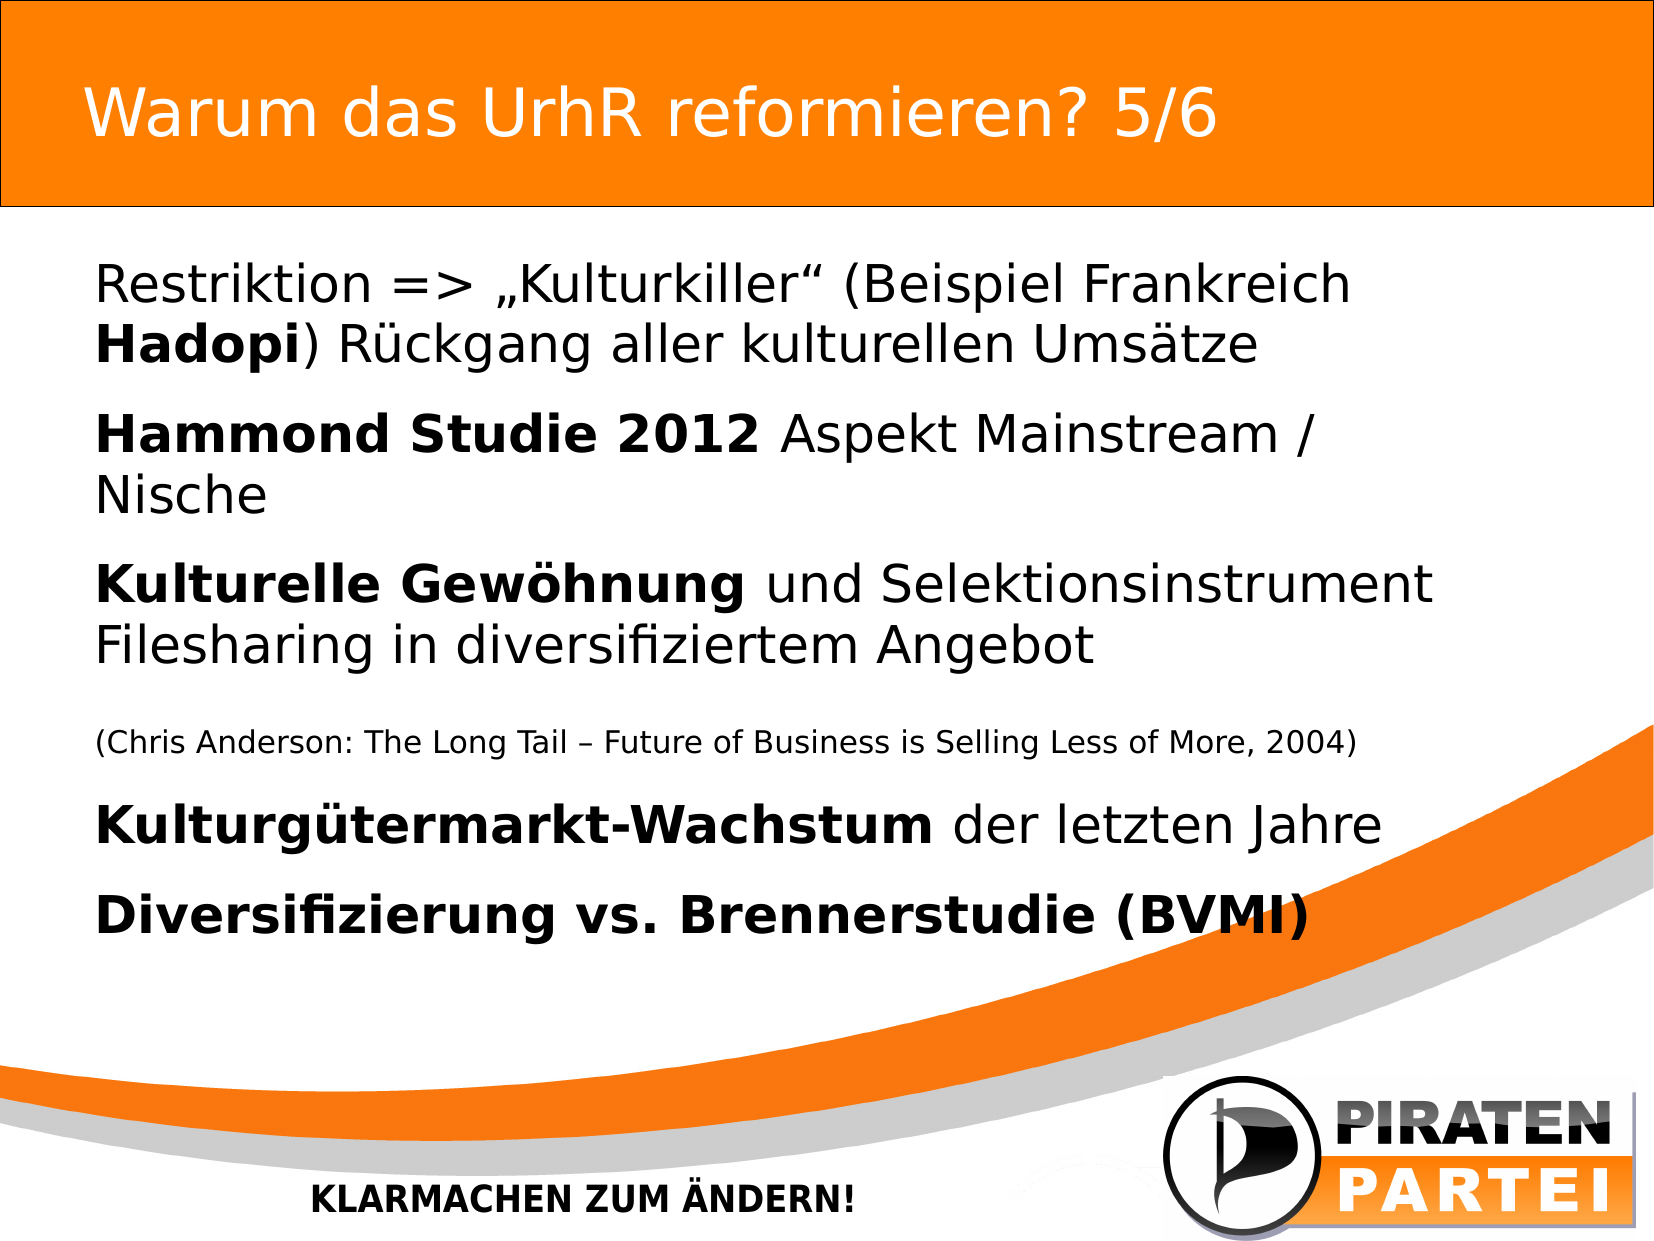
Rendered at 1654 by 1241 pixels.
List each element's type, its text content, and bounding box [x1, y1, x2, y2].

picture [796, 1190, 803, 1197]
picture [0, 699, 1654, 1241]
picture [745, 1190, 756, 1199]
picture [392, 1190, 399, 1197]
title Warum das UrhR reformieren? 5/6 [82, 56, 1571, 170]
list Restriktion => „Kulturkiller“ (Beispiel Frankreich Hadopi) Rückgang aller kulturellen Umsätze Hammond Studie 2012 Aspekt Mainstream / Nische Kulturelle Gewöhnung und Selektionsinstrument Filesharing in diversifiziertem Angebot (Chris Anderson: The Long Tail – Future of Business is Selling Less of More, 2004) Kulturgütermarkt-Wachstum der letzten Jahre Diversifizierung vs. Brennerstudie (BVMI) [5, 236, 1495, 1055]
